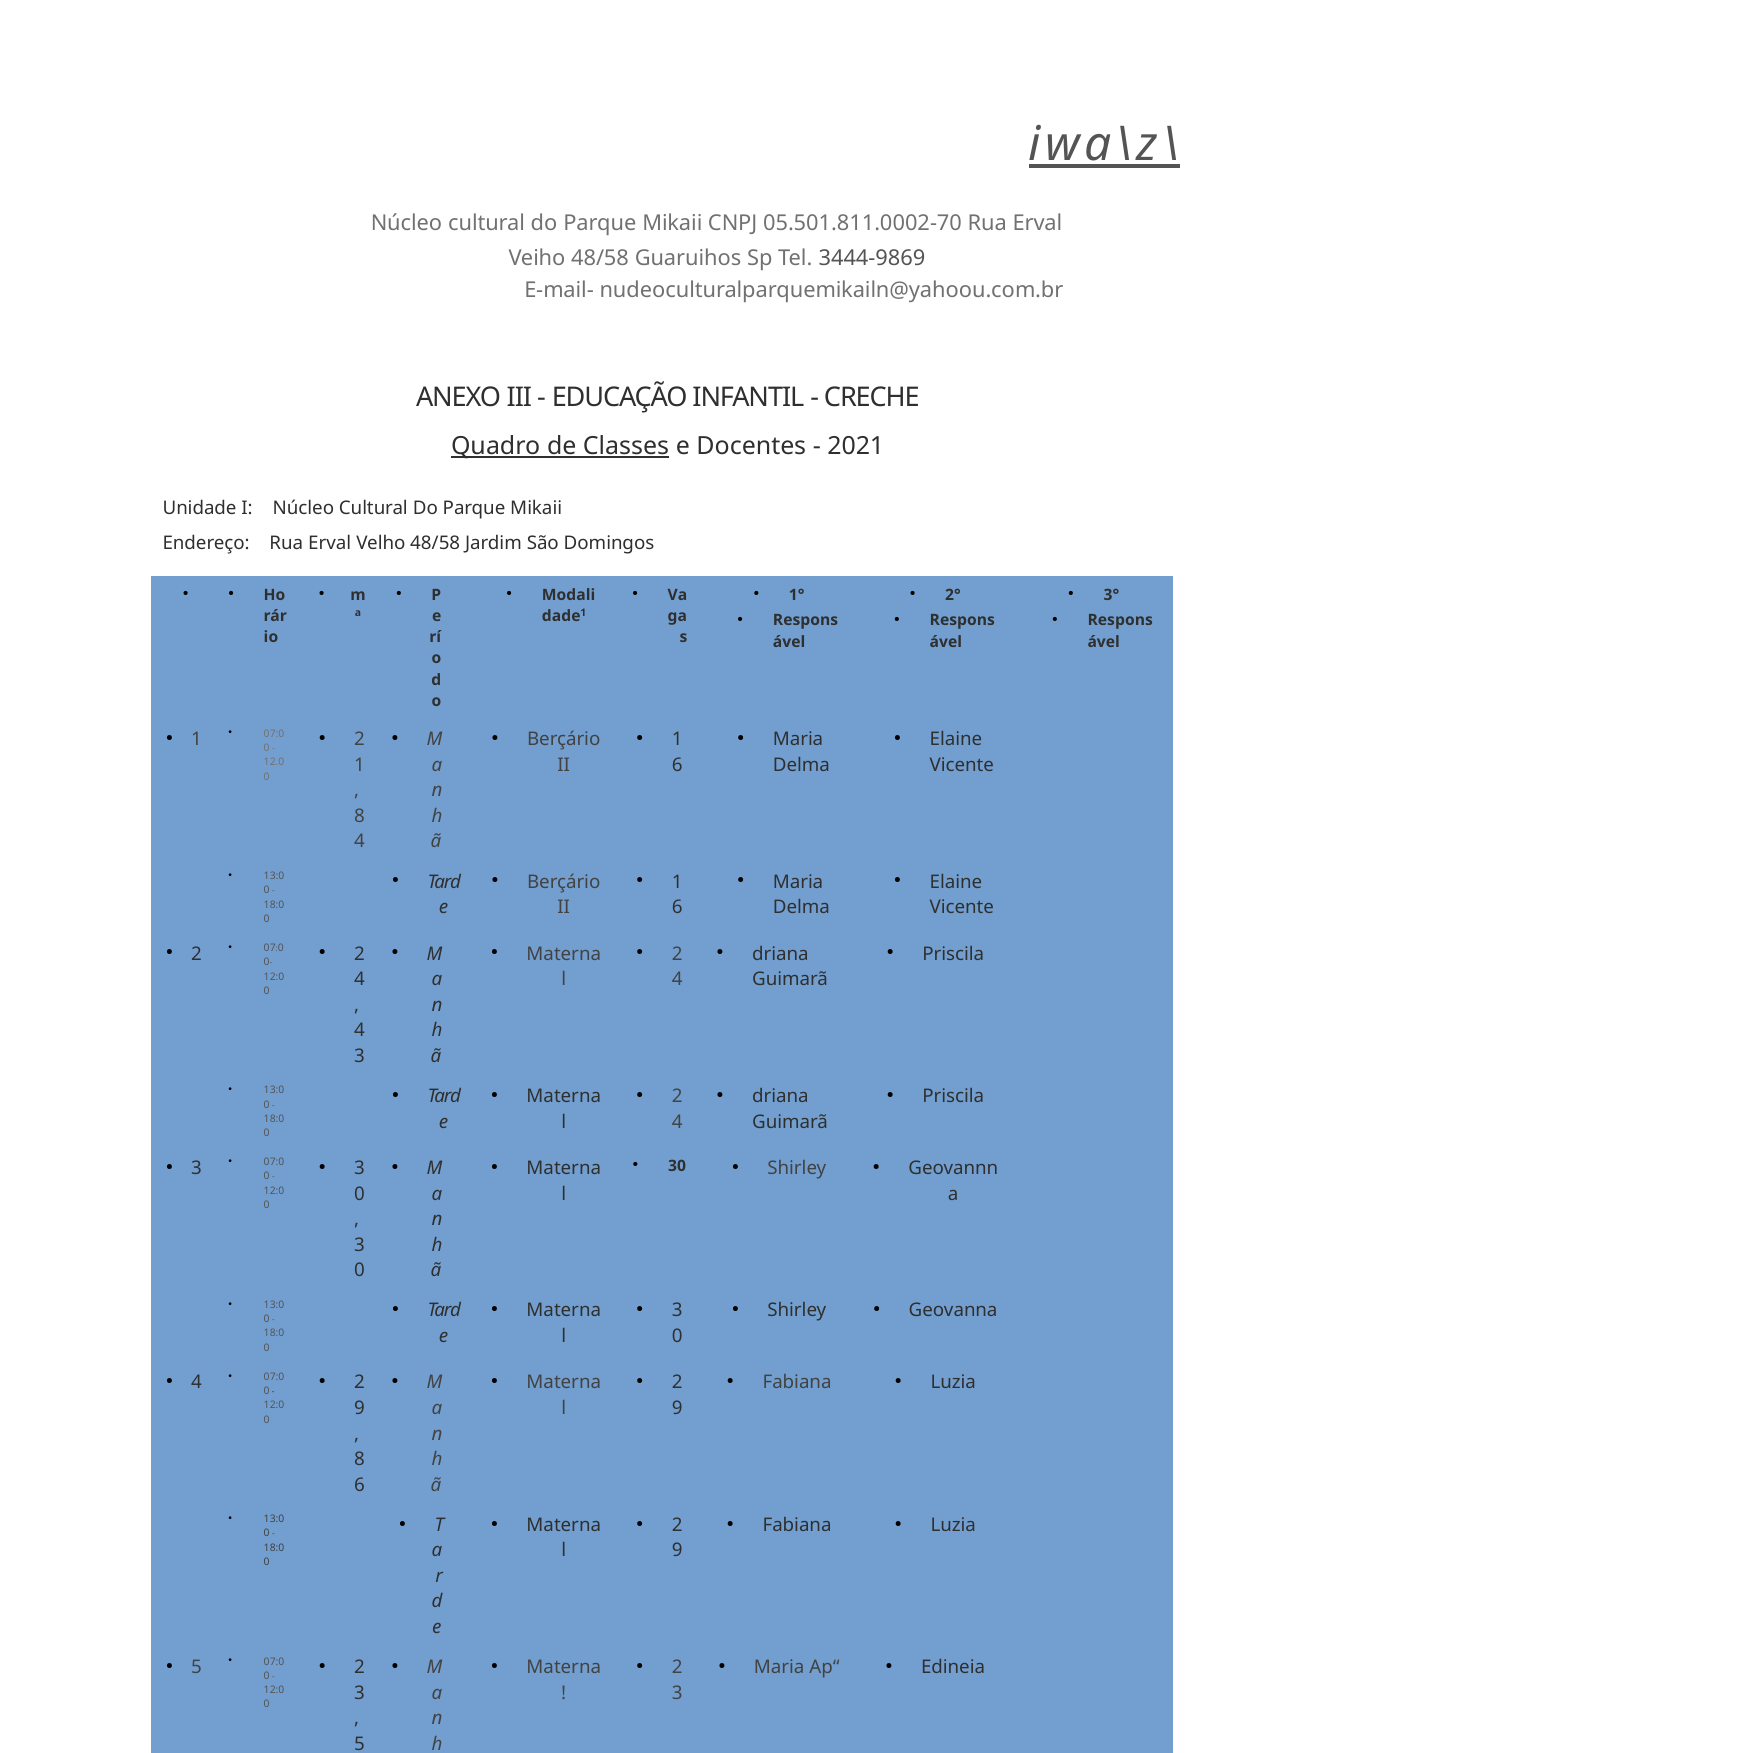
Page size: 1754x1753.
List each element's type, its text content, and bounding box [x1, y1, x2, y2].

table_cell 13:00 - 18:00 [213, 1075, 304, 1147]
table_cell Manhã [377, 1646, 475, 1753]
table_cell Priscila [856, 933, 1014, 1075]
table_cell [1014, 1362, 1173, 1504]
table_cell Fabiana [702, 1504, 856, 1646]
table_cell [1014, 1290, 1173, 1362]
table_cell Tarde [377, 861, 475, 933]
table_cell Maternal [475, 1290, 617, 1362]
table_header ma [304, 576, 377, 718]
table_cell Tarde [377, 1075, 475, 1147]
text_box iwa\z\ [1029, 113, 1188, 161]
table_cell 24 [617, 1075, 702, 1147]
table_cell Tarde [377, 1504, 475, 1646]
table_cell Maria Delma [702, 718, 856, 861]
table_cell Maternal [475, 1075, 617, 1147]
table_cell 4 [151, 1362, 213, 1646]
table_cell 24,43 [304, 933, 377, 1147]
text_box ANEXO III - EDUCAÇÃO INFANTIL - CRECHE Quadro de Classes e Docentes - 2021 [360, 379, 975, 453]
table_cell Materna! [475, 1646, 617, 1753]
table_cell [1014, 718, 1173, 861]
table_cell Maria Delma [702, 861, 856, 933]
table_header Período [377, 576, 475, 718]
table_cell 5 [151, 1646, 213, 1753]
table_cell 30 [617, 1147, 702, 1290]
table_cell Elaine Vicente [856, 861, 1014, 933]
table_cell 07:00 - 12:00 [213, 1646, 304, 1753]
table_cell Shirley [702, 1147, 856, 1290]
table_header 1° Responsável [702, 576, 856, 718]
table_cell 13:00 - 18:00 [213, 861, 304, 933]
table_header Horário [213, 576, 304, 718]
table_cell 07:00 - 12:00 [213, 1147, 304, 1290]
table_cell 2 [151, 933, 213, 1147]
table_cell [1014, 1147, 1173, 1290]
table_cell Shirley [702, 1290, 856, 1362]
table_cell Berçário II [475, 861, 617, 933]
table_cell [1014, 861, 1173, 933]
table_cell [1014, 1646, 1173, 1753]
table_cell 3 [151, 1147, 213, 1362]
table_cell [1014, 1504, 1173, 1646]
table_cell Priscila [856, 1075, 1014, 1147]
table_cell 07:00 - 12:00 [213, 1362, 304, 1504]
table_cell Manhã [377, 933, 475, 1075]
table_cell Elaine Vicente [856, 718, 1014, 861]
table_cell driana Guimarã [702, 1075, 856, 1147]
table_cell Berçário II [475, 718, 617, 861]
table_cell Fabiana [702, 1362, 856, 1504]
table_cell Geovannna [856, 1147, 1014, 1290]
table_cell 07:00 - 12.00 [213, 718, 304, 861]
table_header Modalidade1 [475, 576, 617, 718]
text_box Unidade I: Núcleo Cultural Do Parque Mikaii Endereço: Rua Erval Velho 48/58 Jardim São Domingos [162, 483, 734, 548]
table_cell 29 [617, 1362, 702, 1504]
table_header Sala [151, 576, 213, 718]
table_cell 24 [617, 933, 702, 1075]
table_cell 13:00 - 18:00 [213, 1290, 304, 1362]
table_cell Manhã [377, 1362, 475, 1504]
table_cell 29,86 [304, 1362, 377, 1646]
table_header 3° Responsável [1014, 576, 1173, 718]
table_cell Maria Ap“ [702, 1646, 856, 1753]
table_cell Maternal [475, 1147, 617, 1290]
table_cell Maternal [475, 933, 617, 1075]
table_cell 23,55 [304, 1646, 377, 1753]
table_cell 1 [151, 718, 213, 933]
table_cell 23 [617, 1646, 702, 1753]
table_cell Manhã [377, 718, 475, 861]
text_box Núcleo cultural do Parque Mikaii CNPJ 05.501.811.0002-70 Rua Erval Veiho 48/58 Guaruihos Sp Tel. 3444-9869 E-mail- nudeoculturalparquemikailn@yahoou.com.br [370, 200, 1094, 303]
table_cell Luzia [856, 1362, 1014, 1504]
table_cell 13:00 - 18:00 [213, 1504, 304, 1646]
table_cell 30,30 [304, 1147, 377, 1362]
table_cell Luzia [856, 1504, 1014, 1646]
table_cell Maternal [475, 1362, 617, 1504]
table_cell 16 [617, 861, 702, 933]
table_header 2° Responsável [856, 576, 1014, 718]
table_cell [1014, 1075, 1173, 1147]
table_cell 07:00- 12:00 [213, 933, 304, 1075]
table_cell 16 [617, 718, 702, 861]
table_header Vagas [617, 576, 702, 718]
table_cell Tarde [377, 1290, 475, 1362]
table_cell driana Guimarã [702, 933, 856, 1075]
table_cell 30 [617, 1290, 702, 1362]
table_cell Manhã [377, 1147, 475, 1290]
table_cell Edineia [856, 1646, 1014, 1753]
table_cell Maternal [475, 1504, 617, 1646]
table_cell 29 [617, 1504, 702, 1646]
table_cell Geovanna [856, 1290, 1014, 1362]
table_cell [1014, 933, 1173, 1075]
table_cell 21,84 [304, 718, 377, 933]
